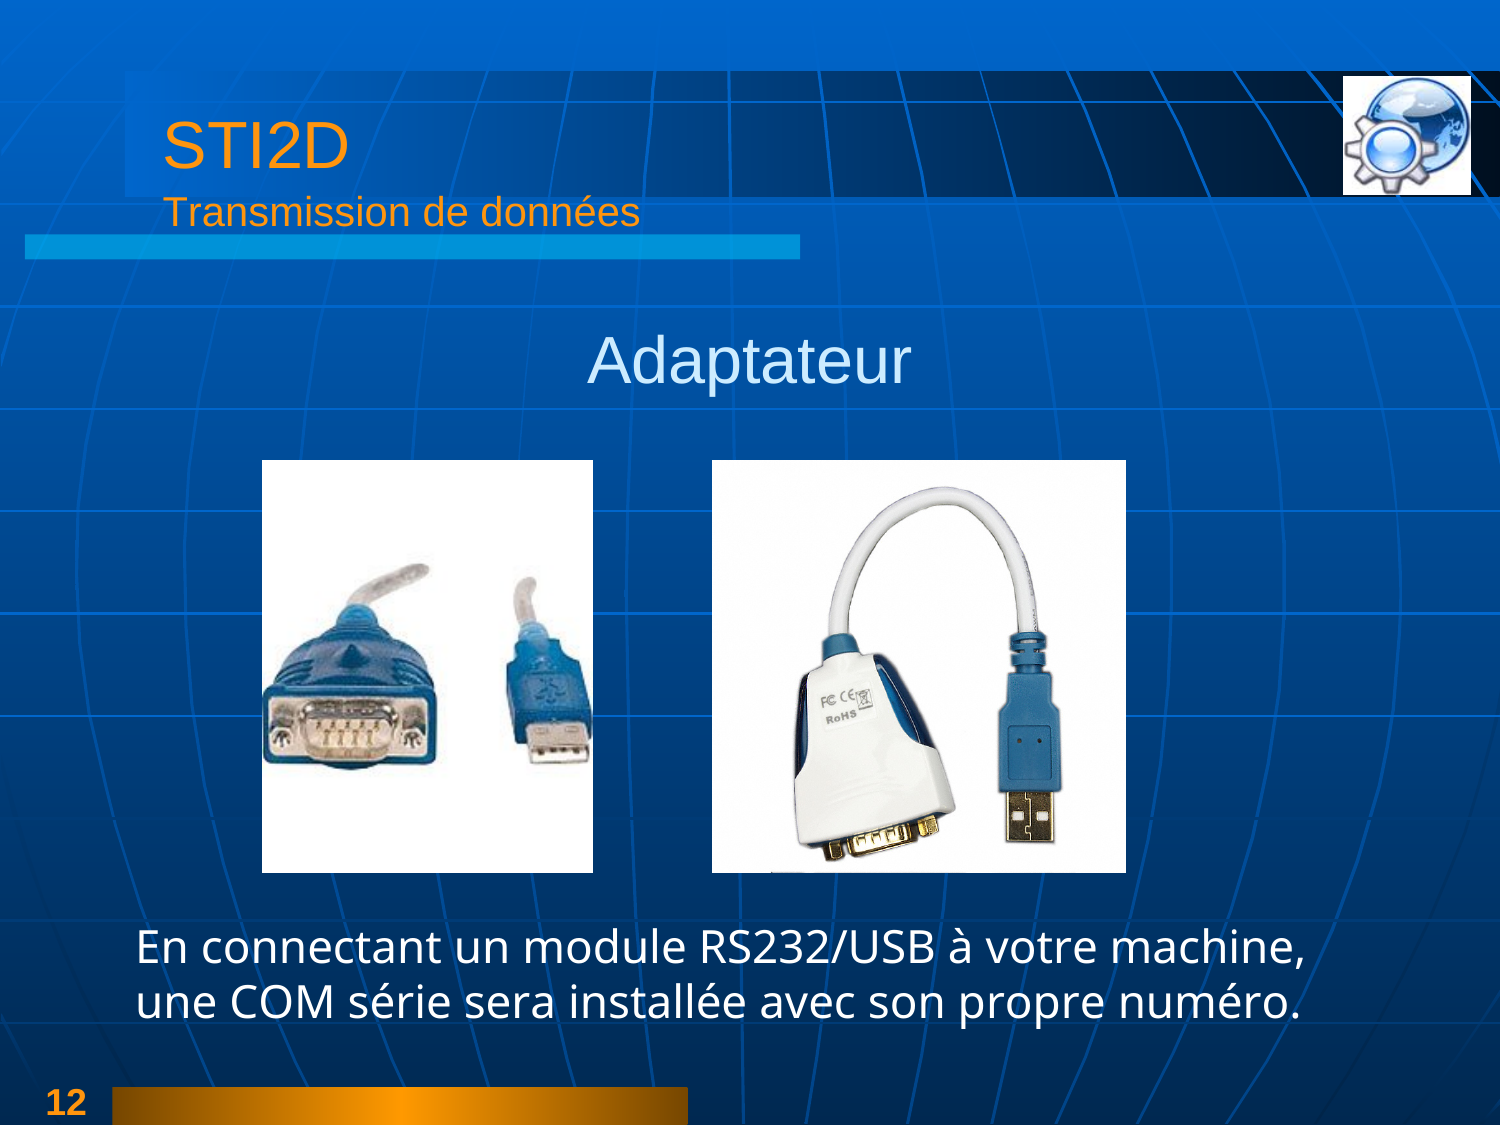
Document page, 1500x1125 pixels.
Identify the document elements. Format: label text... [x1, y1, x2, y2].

text_box En connectant un module RS232/USB à votre machine, une COM série sera installée avec son propre numéro. [120, 910, 1323, 1036]
picture [712, 460, 1126, 873]
picture [1343, 76, 1471, 195]
title Adaptateur [75, 258, 1426, 455]
picture [262, 460, 593, 873]
